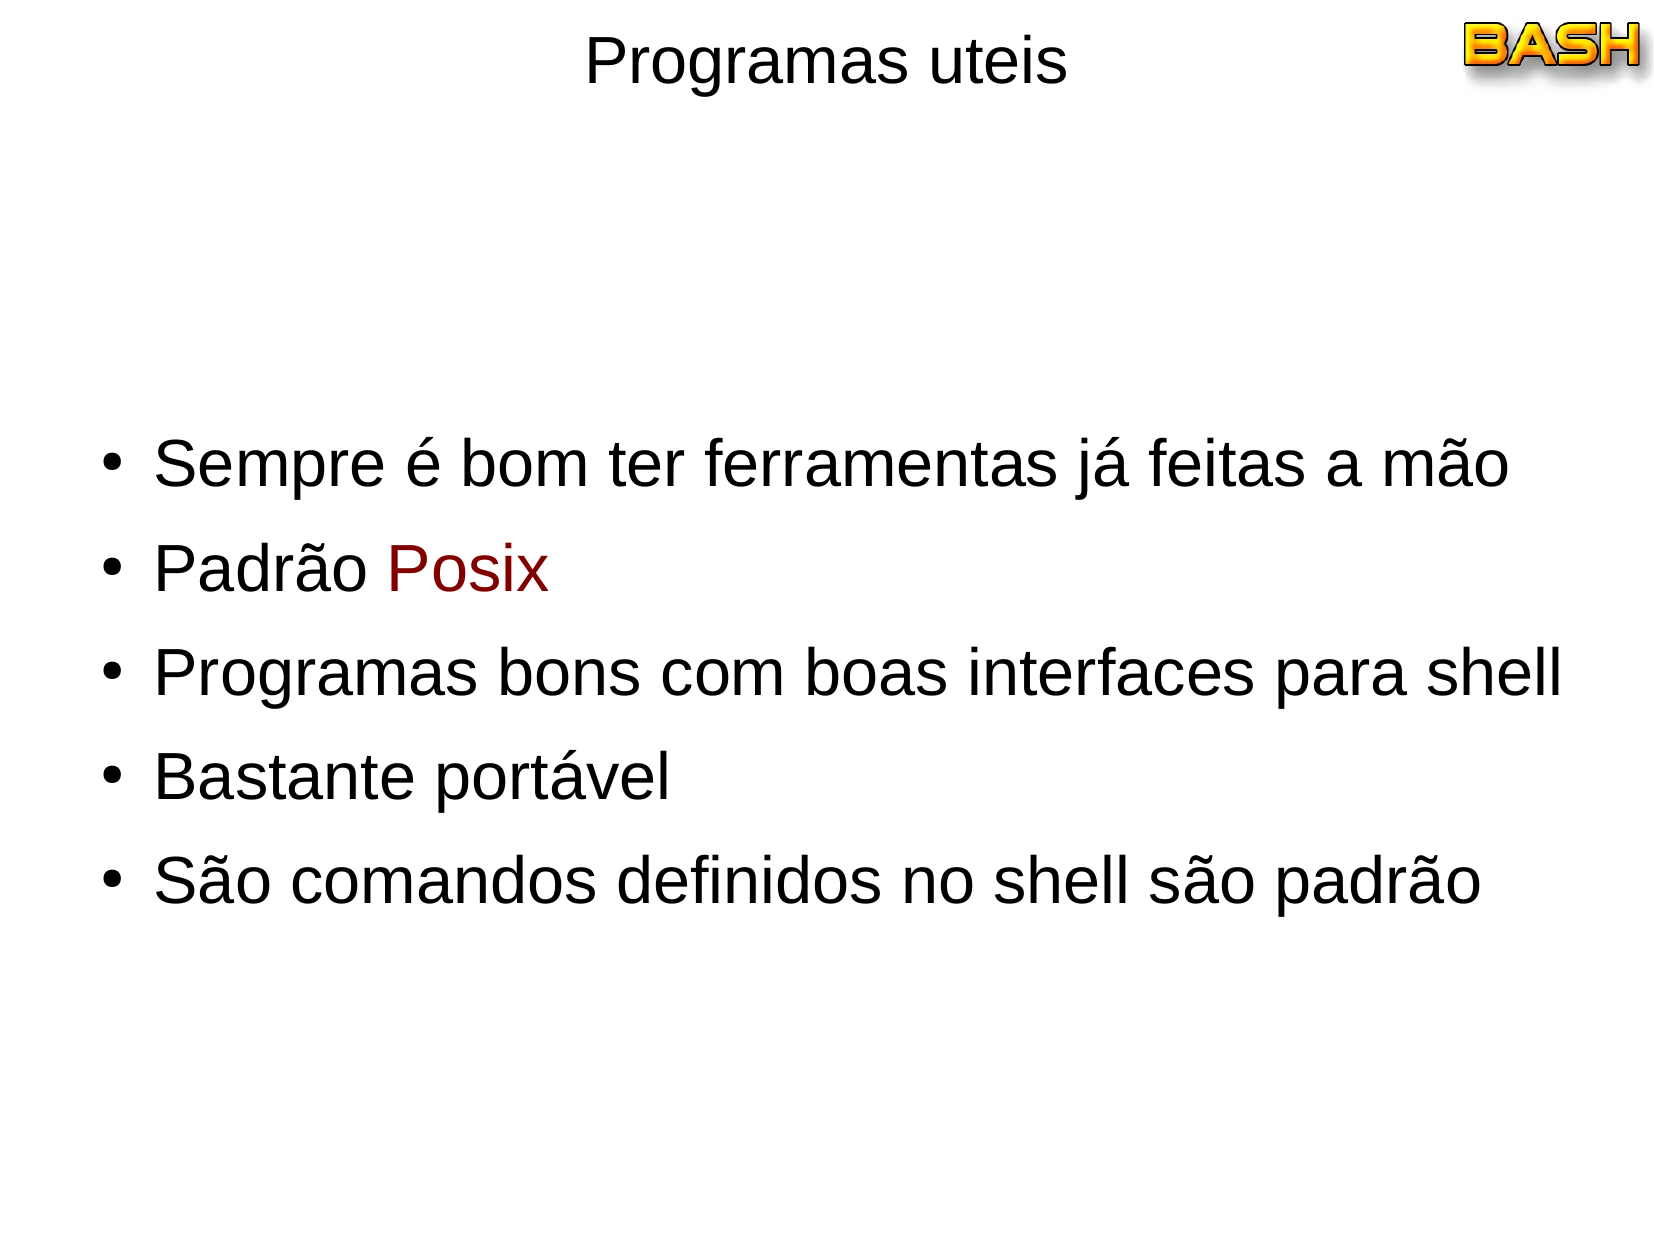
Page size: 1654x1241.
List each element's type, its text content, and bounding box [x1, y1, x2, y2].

picture [1450, 0, 1654, 96]
title Programas uteis [82, 22, 1571, 98]
list Sempre é bom ter ferramentas já feitas a mão Padrão Posix Programas bons com boas interfaces para shell Bastante portável São comandos definidos no shell são padrão [82, 426, 1571, 919]
